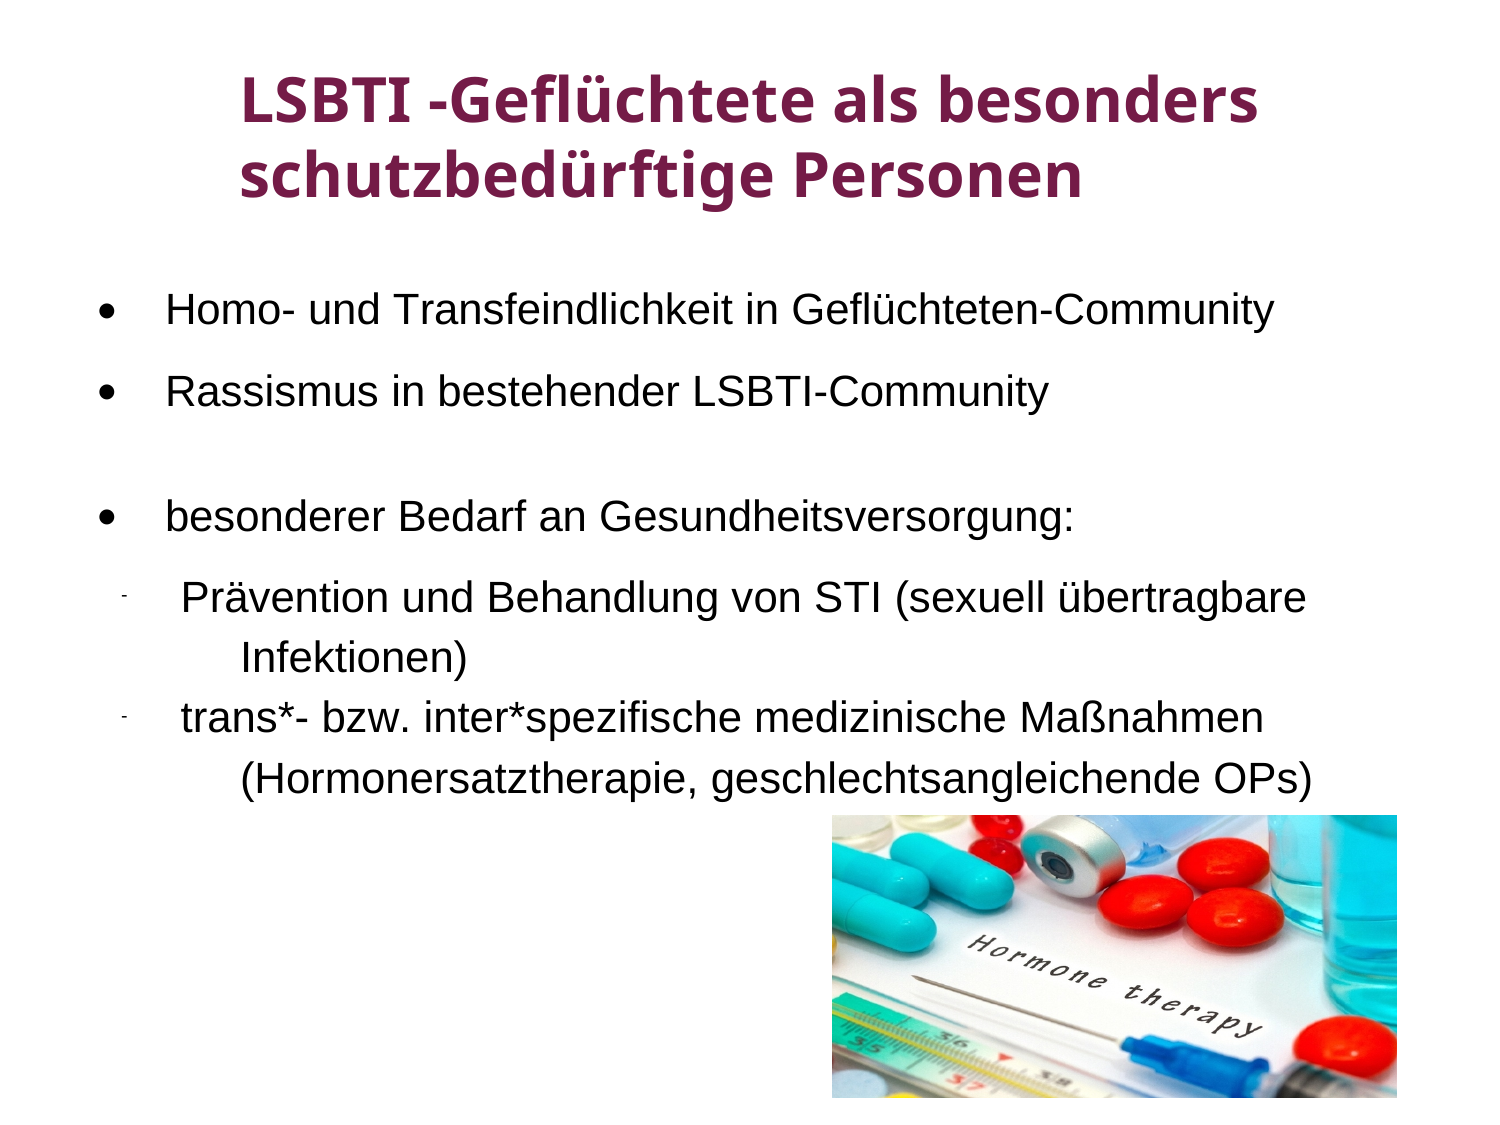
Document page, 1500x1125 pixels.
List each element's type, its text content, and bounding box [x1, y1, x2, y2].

text_box LSBTI -Geflüchtete als besonders schutzbedürftige Personen [75, 45, 1425, 221]
text_box Homo- und Transfeindlichkeit in Geflüchteten-Community Rassismus in bestehender LSBTI-Community besonderer Bedarf an Gesundheitsversorgung: Prävention und Behandlung von STI (sexuell übertragbare Infektionen) trans*- bzw. inter*spezifische medizinische Maßnahmen (Hormonersatztherapie, geschlechtsangleichende OPs) [75, 221, 1425, 1113]
picture [832, 815, 1397, 1098]
